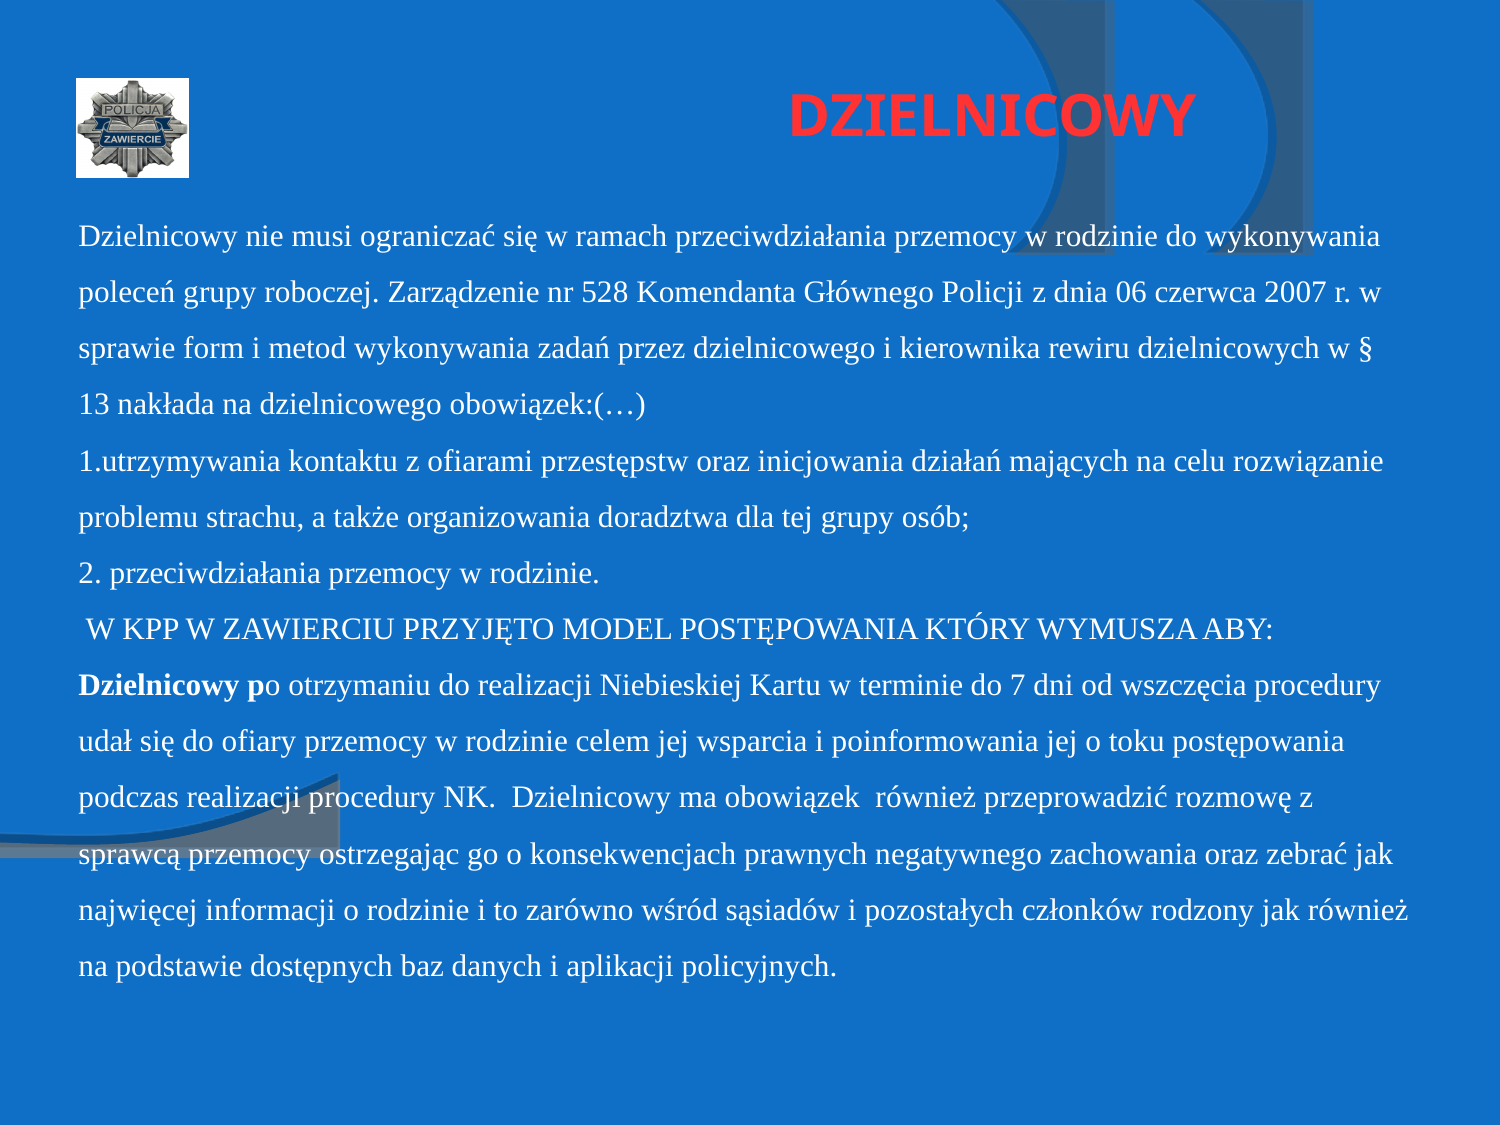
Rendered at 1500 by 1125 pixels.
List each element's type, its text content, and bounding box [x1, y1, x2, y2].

title DZIELNICOWY [555, 70, 1430, 284]
picture [76, 78, 189, 178]
title Dzielnicowy nie musi ograniczać się w ramach przeciwdziałania przemocy w rodzinie do wykonywania poleceń grupy roboczej. Zarządzenie nr 528 Komendanta Głównego Policji z dnia 06 czerwca 2007 r. w sprawie form i metod wykonywania zadań przez dzielnicowego i kierownika rewiru dzielnicowych w § 13 nakłada na dzielnicowego obowiązek:(…) 1.utrzymywania kontaktu z ofiarami przestępstw oraz inicjowania działań mających na celu rozwiązanie problemu strachu, a także organizowania doradztwa dla tej grupy osób; 2. przeciwdziałania przemocy w rodzinie. W KPP W ZAWIERCIU PRZYJĘTO MODEL POSTĘPOWANIA KTÓRY WYMUSZA ABY: Dzielnicowy po otrzymaniu do realizacji Niebieskiej Kartu w terminie do 7 dni od wszczęcia procedury udał się do ofiary przemocy w rodzinie celem jej wsparcia i poinformowania jej o toku postępowania podczas realizacji procedury NK. Dzielnicowy ma obowiązek również przeprowadzić rozmowę z sprawcą przemocy ostrzegając go o konsekwencjach prawnych negatywnego zachowania oraz zebrać jak najwięcej informacji o rodzinie i to zarówno wśród sąsiadów i pozostałych członków rodzony jak również na podstawie dostępnych baz danych i aplikacji policyjnych. [70, 188, 1419, 957]
